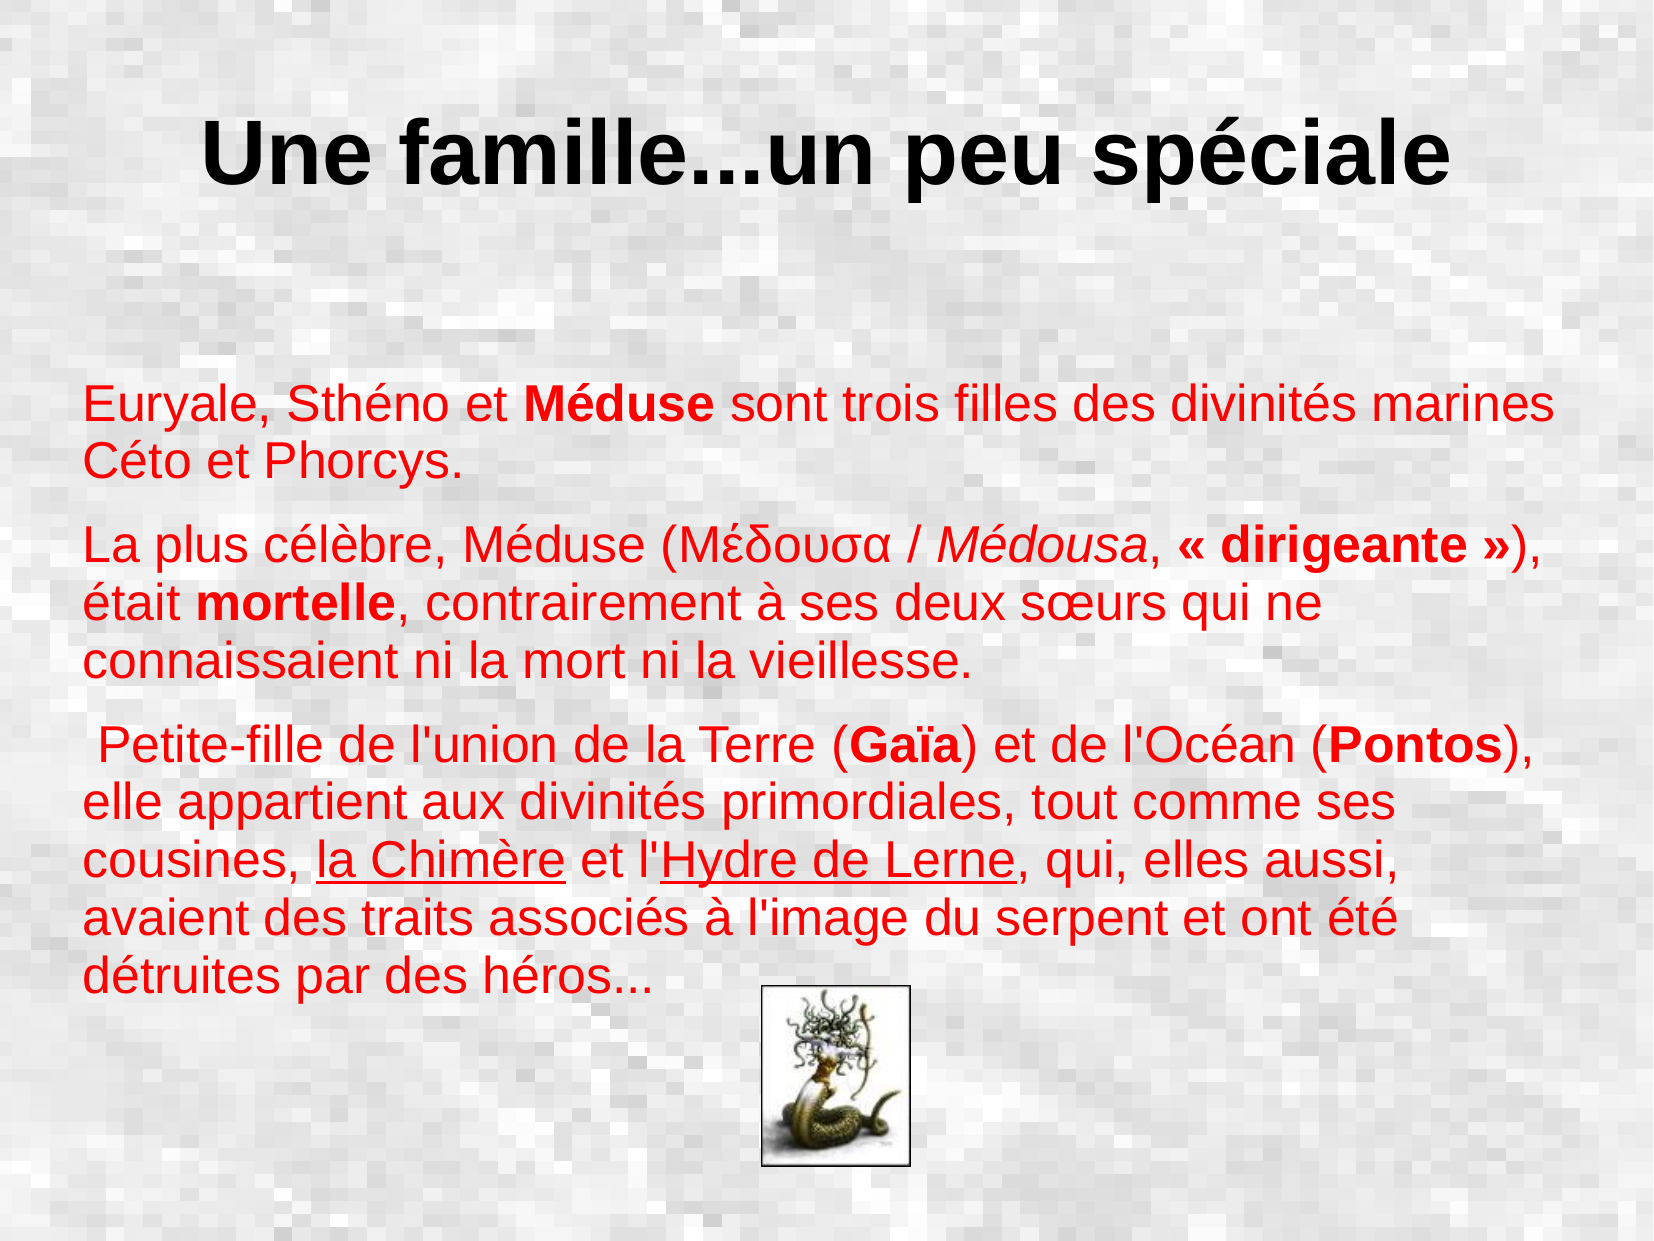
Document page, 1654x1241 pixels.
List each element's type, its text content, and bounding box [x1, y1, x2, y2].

list Euryale, Sthéno et Méduse sont trois filles des divinités marines Céto et Phorcys. La plus célèbre, Méduse (Μέδουσα / Médousa, « dirigeante »), était mortelle, contrairement à ses deux sœurs qui ne connaissaient ni la mort ni la vieillesse. Petite-fille de l'union de la Terre (Gaïa) et de l'Océan (Pontos), elle appartient aux divinités primordiales, tout comme ses cousines, la Chimère et l'Hydre de Lerne, qui, elles aussi, avaient des traits associés à l'image du serpent et ont été détruites par des héros... [82, 290, 1571, 1010]
picture [0, 0, 1654, 1241]
title Une famille...un peu spéciale [82, 0, 1571, 290]
